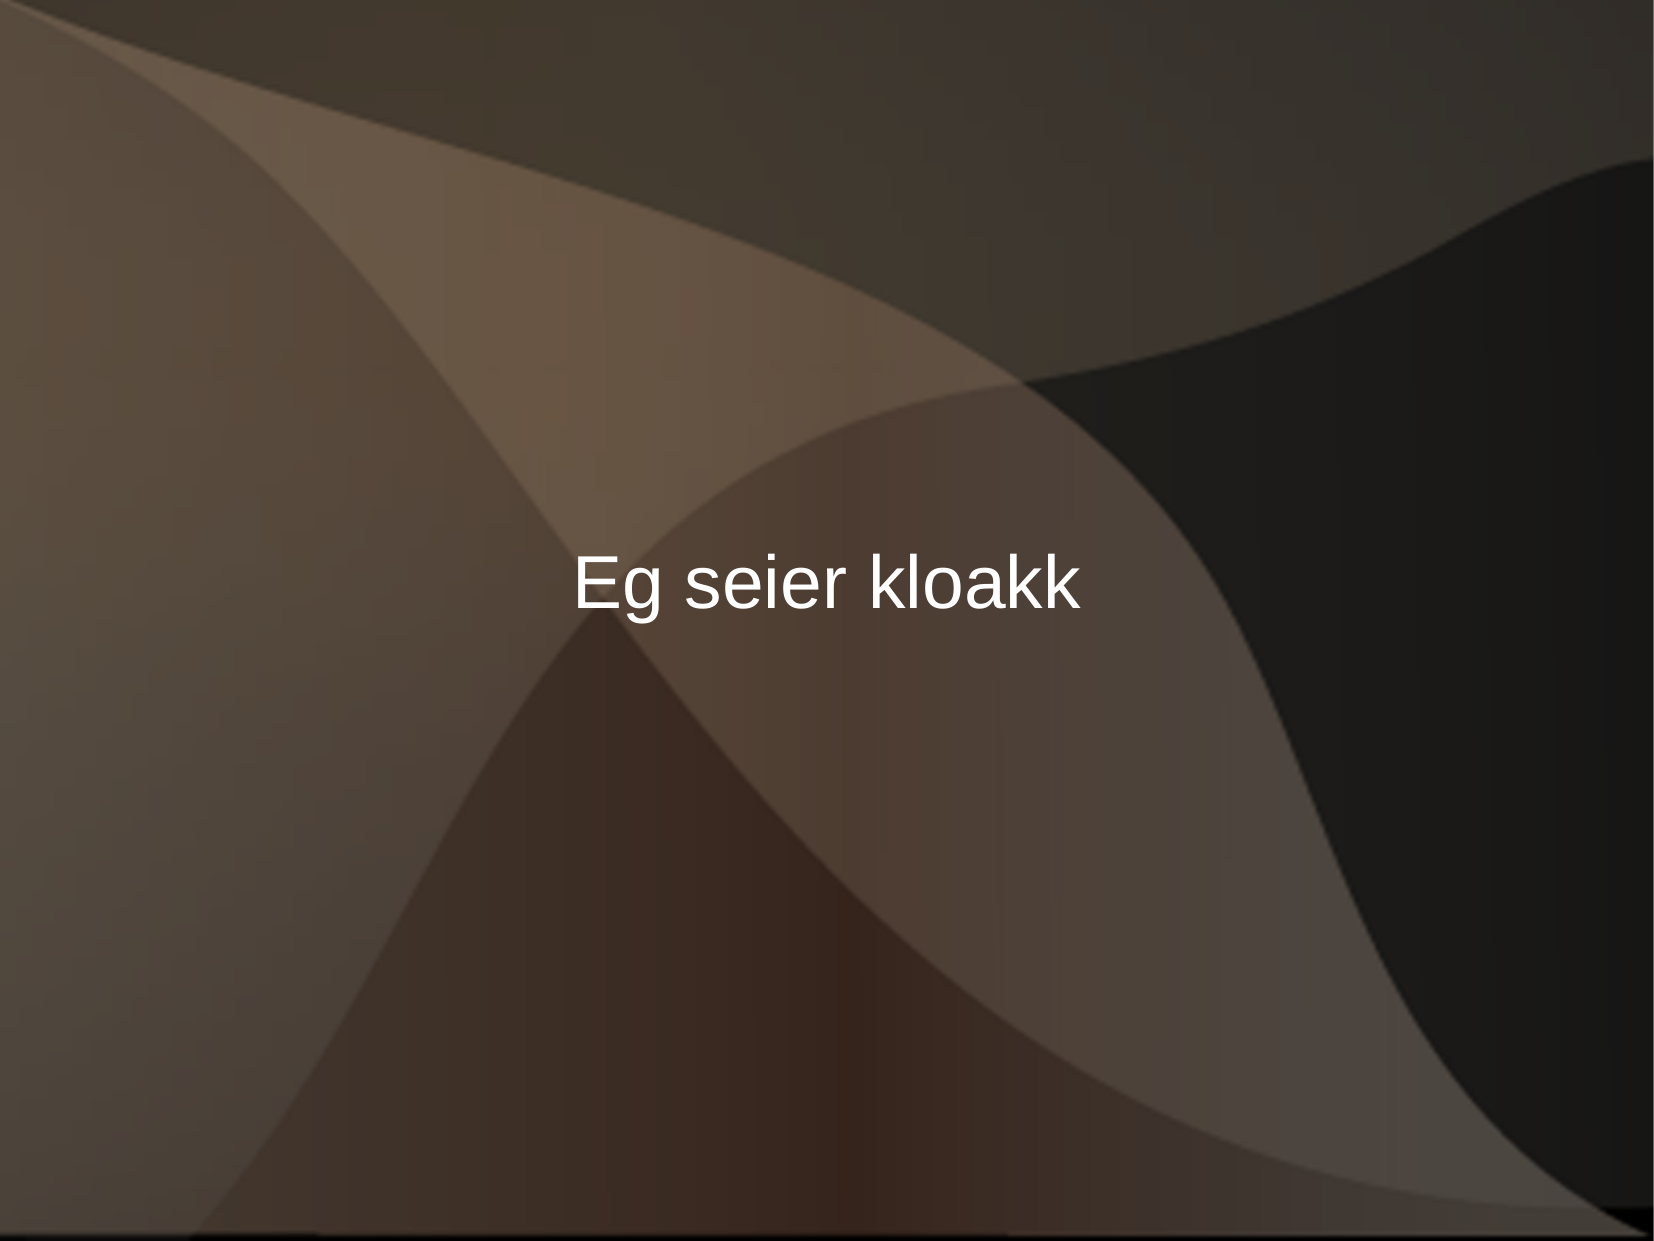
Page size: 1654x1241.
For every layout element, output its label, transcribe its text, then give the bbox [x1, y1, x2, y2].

subtitle Eg seier kloakk [82, 49, 1571, 1109]
